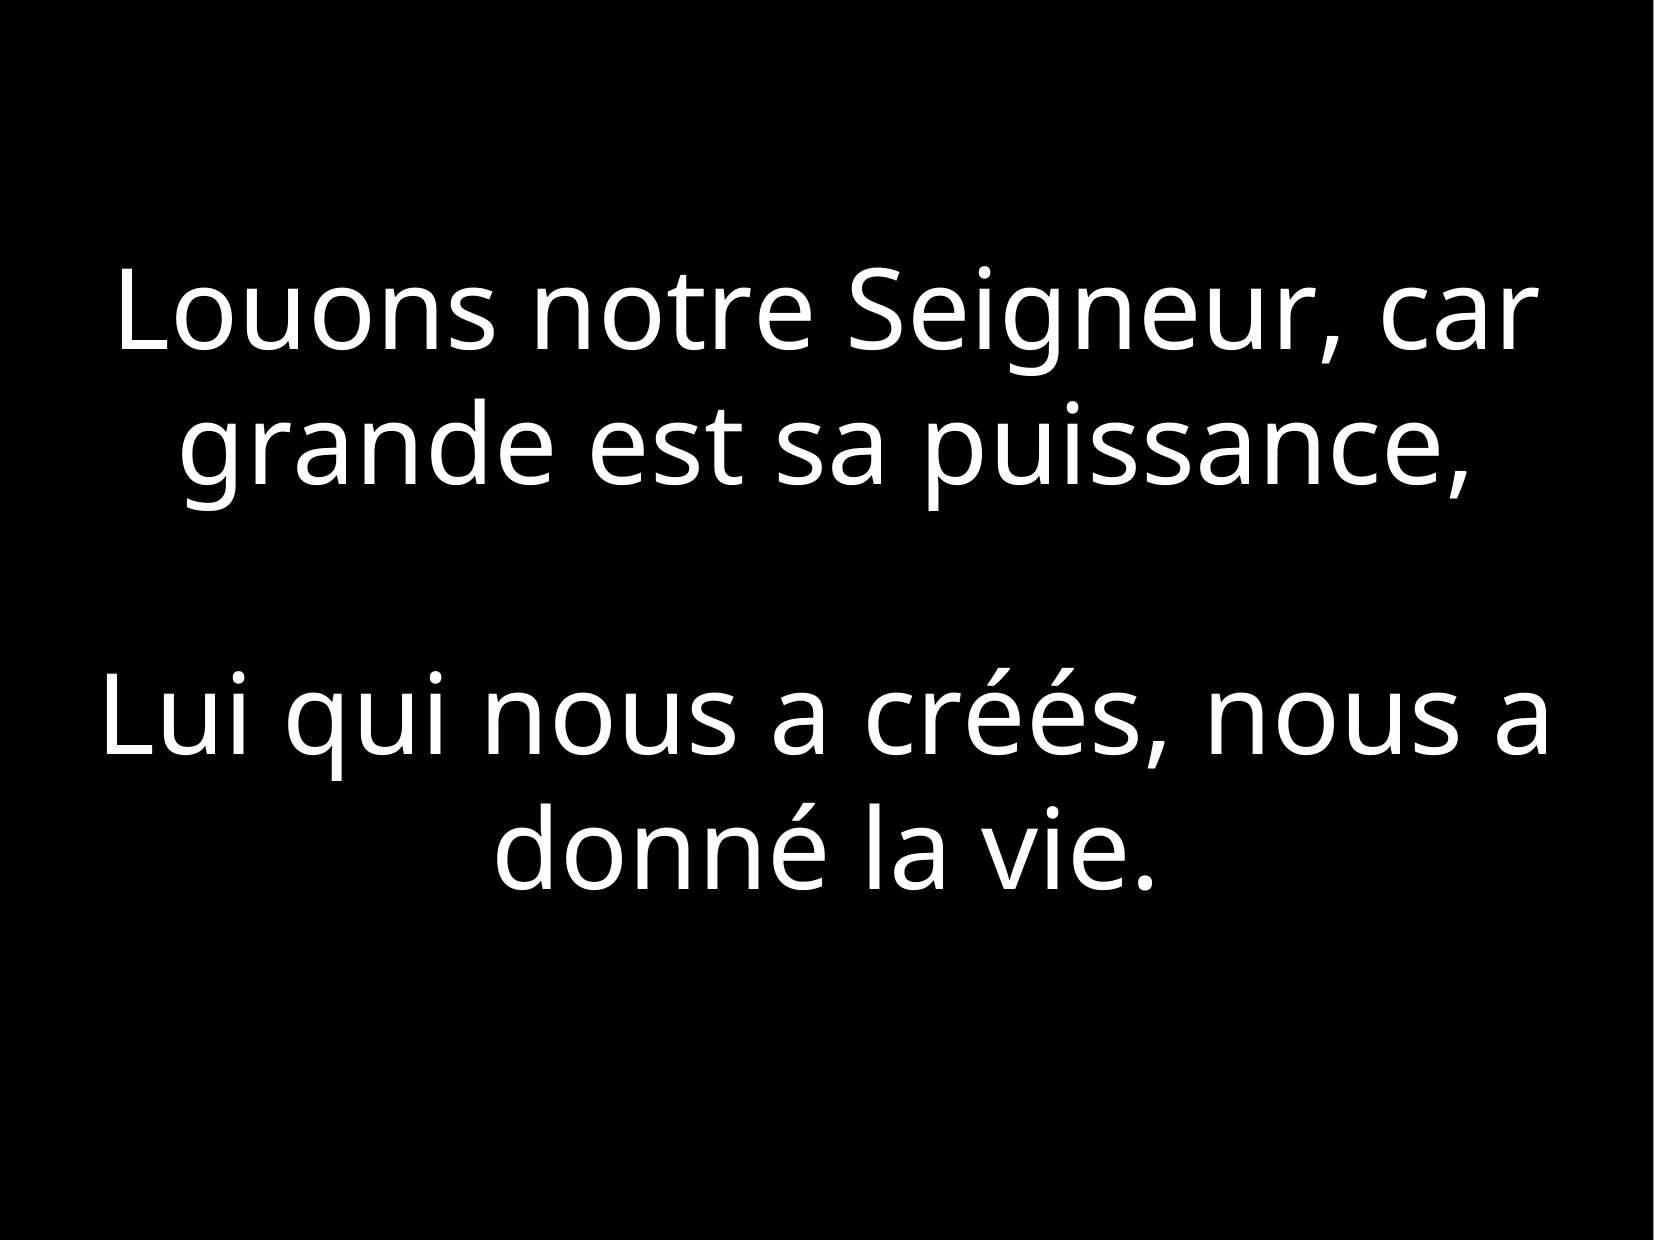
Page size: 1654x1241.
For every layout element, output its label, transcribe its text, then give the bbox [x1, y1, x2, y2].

title Louons notre Seigneur, car grande est sa puissance, Lui qui nous a créés, nous a donné la vie. [45, 73, 1609, 1211]
